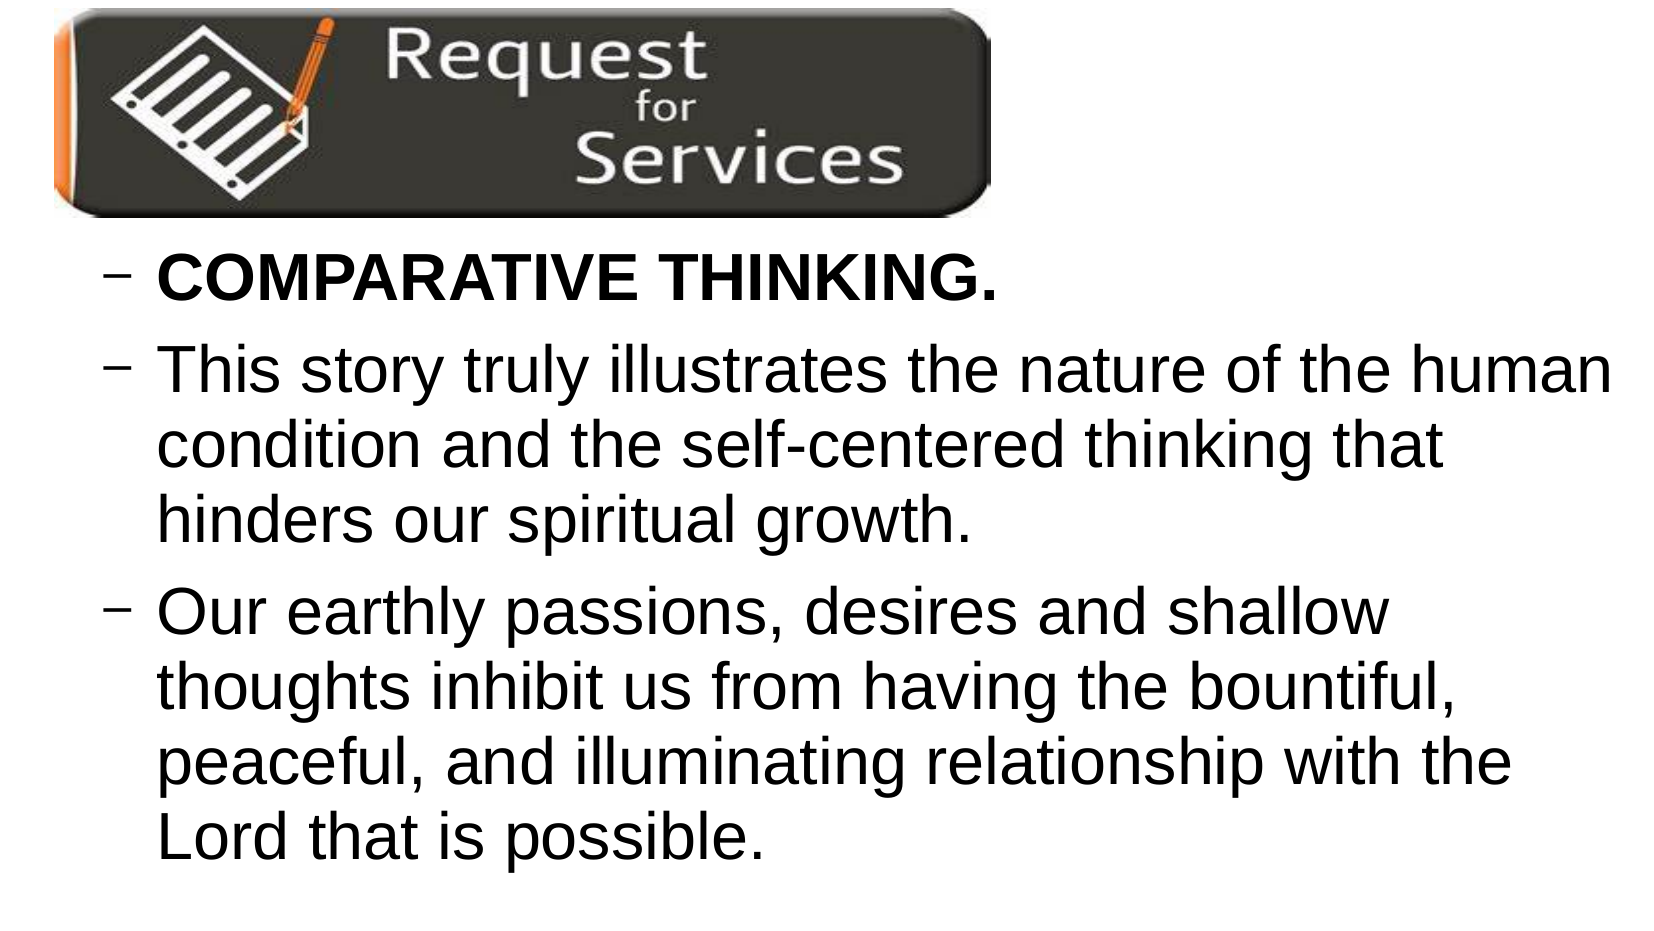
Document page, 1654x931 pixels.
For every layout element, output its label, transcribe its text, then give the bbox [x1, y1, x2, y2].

picture [54, 8, 991, 218]
list COMPARATIVE THINKING. This story truly illustrates the nature of the human condition and the self-centered thinking that hinders our spiritual growth. Our earthly passions, desires and shallow thoughts inhibit us from having the bountiful, peaceful, and illuminating relationship with the Lord that is possible. [15, 240, 1636, 901]
